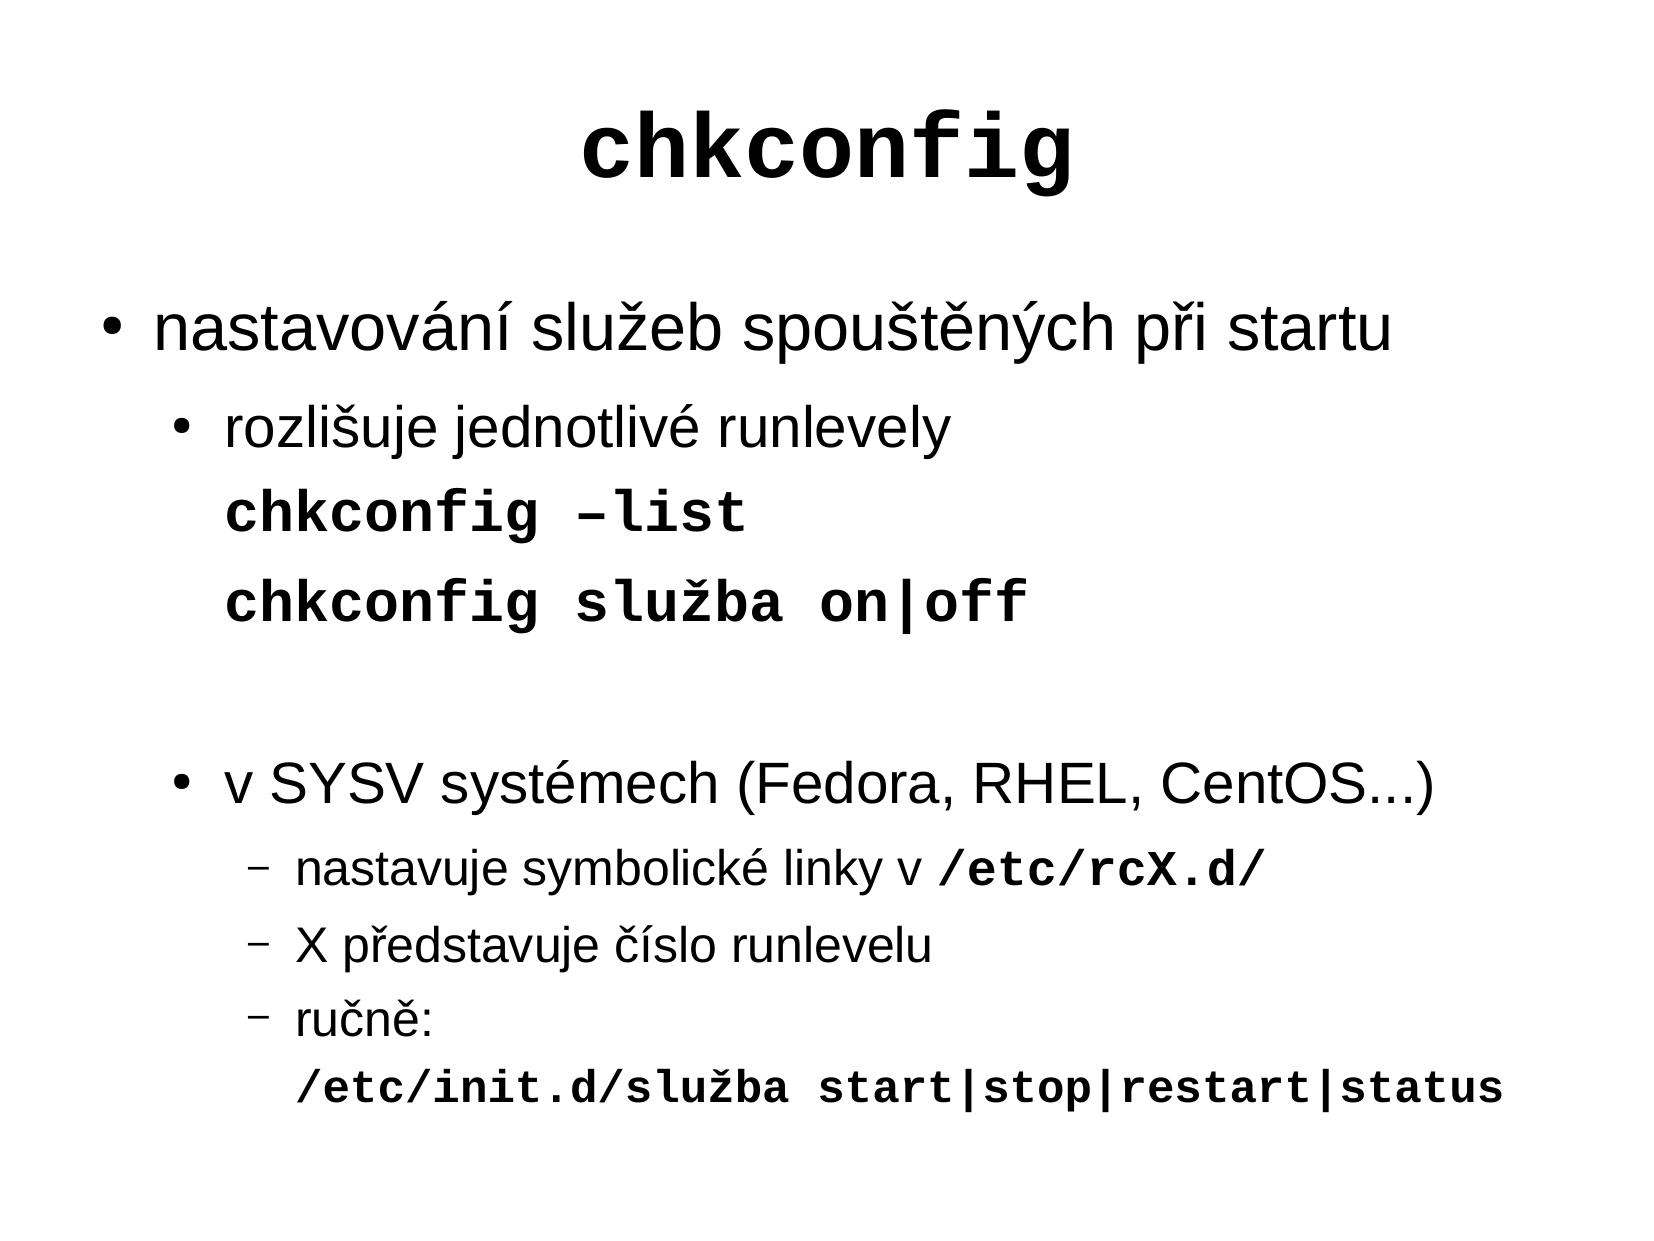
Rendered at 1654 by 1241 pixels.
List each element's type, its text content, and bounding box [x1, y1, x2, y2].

list nastavování služeb spouštěných při startu rozlišuje jednotlivé runlevely chkconfig –list chkconfig služba on|off v SYSV systémech (Fedora, RHEL, CentOS...) nastavuje symbolické linky v /etc/rcX.d/ X představuje číslo runlevelu ručně: /etc/init.d/služba start|stop|restart|status [82, 290, 1571, 1117]
title chkconfig [82, 56, 1571, 250]
